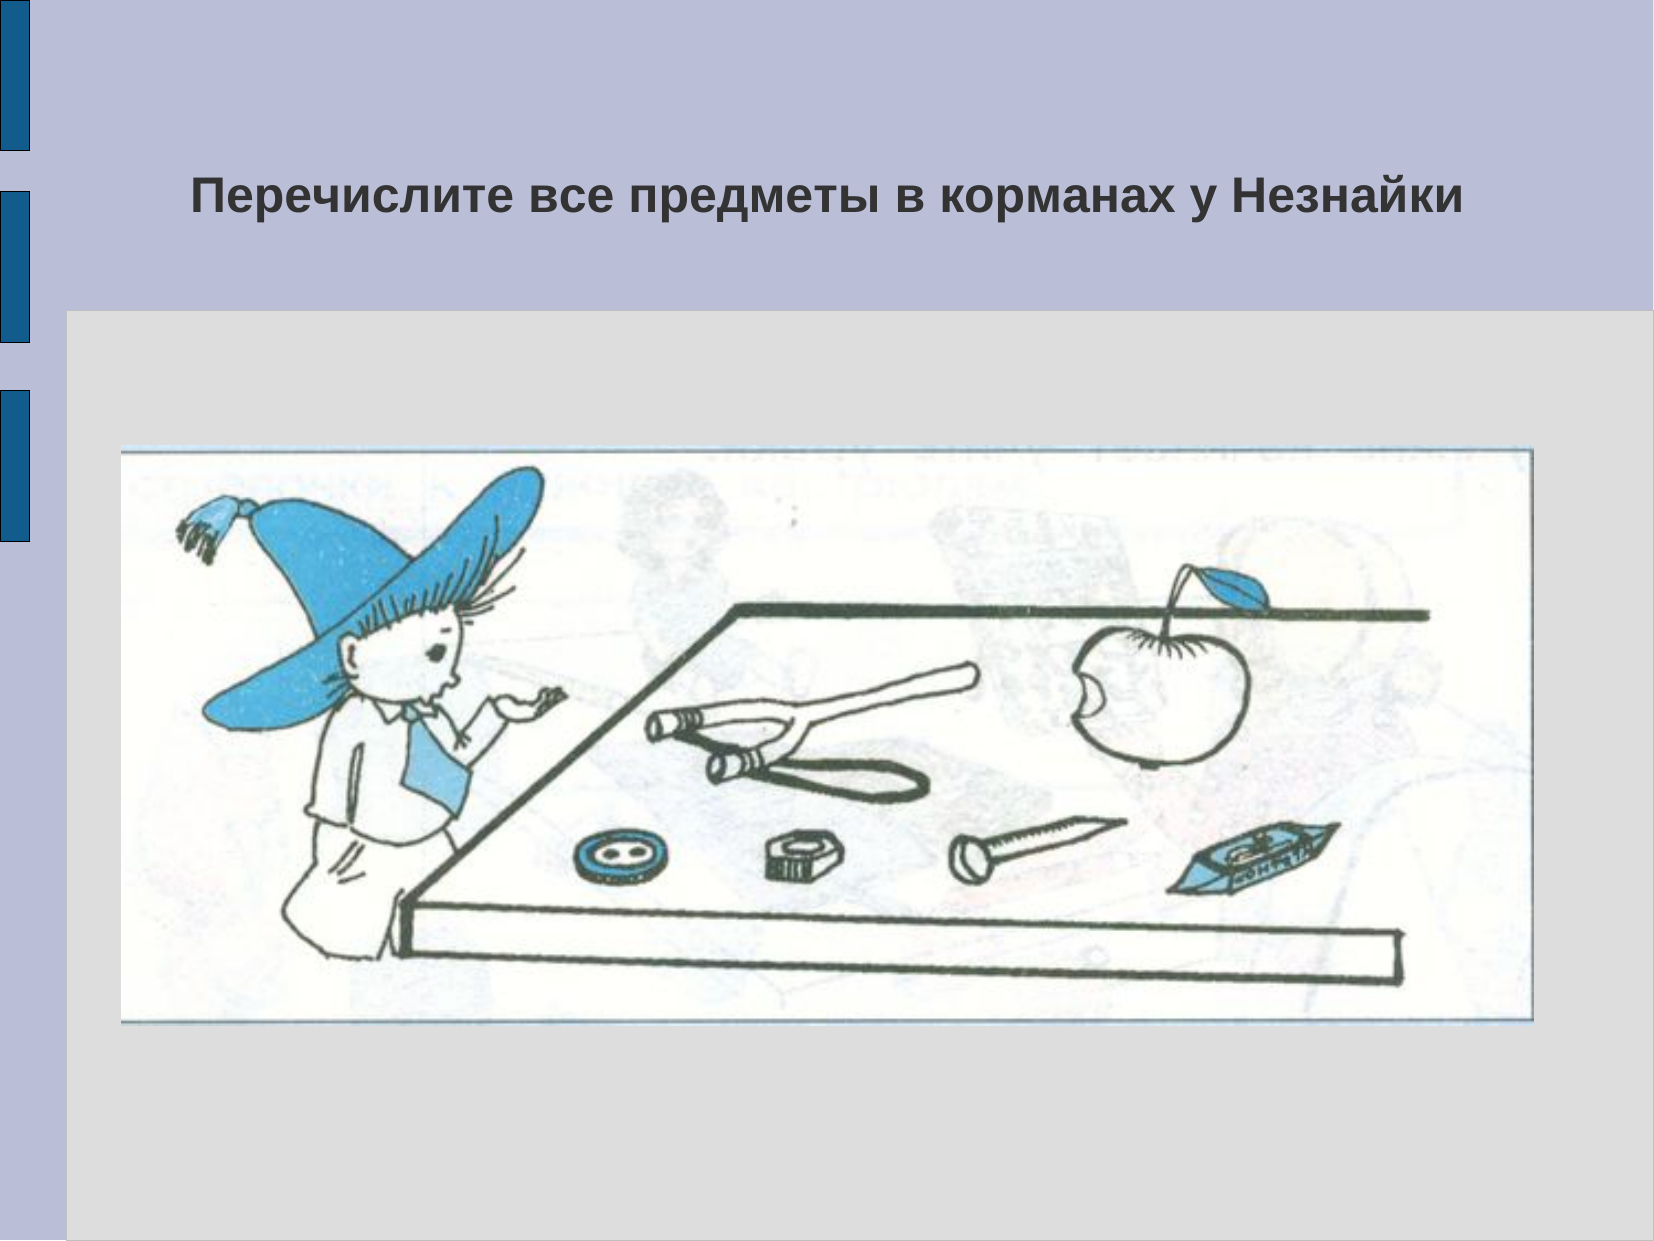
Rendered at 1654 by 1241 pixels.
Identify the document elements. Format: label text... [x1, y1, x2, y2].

picture [121, 445, 1534, 1026]
title Перечислите все предметы в корманах у Незнайки [121, 91, 1534, 299]
